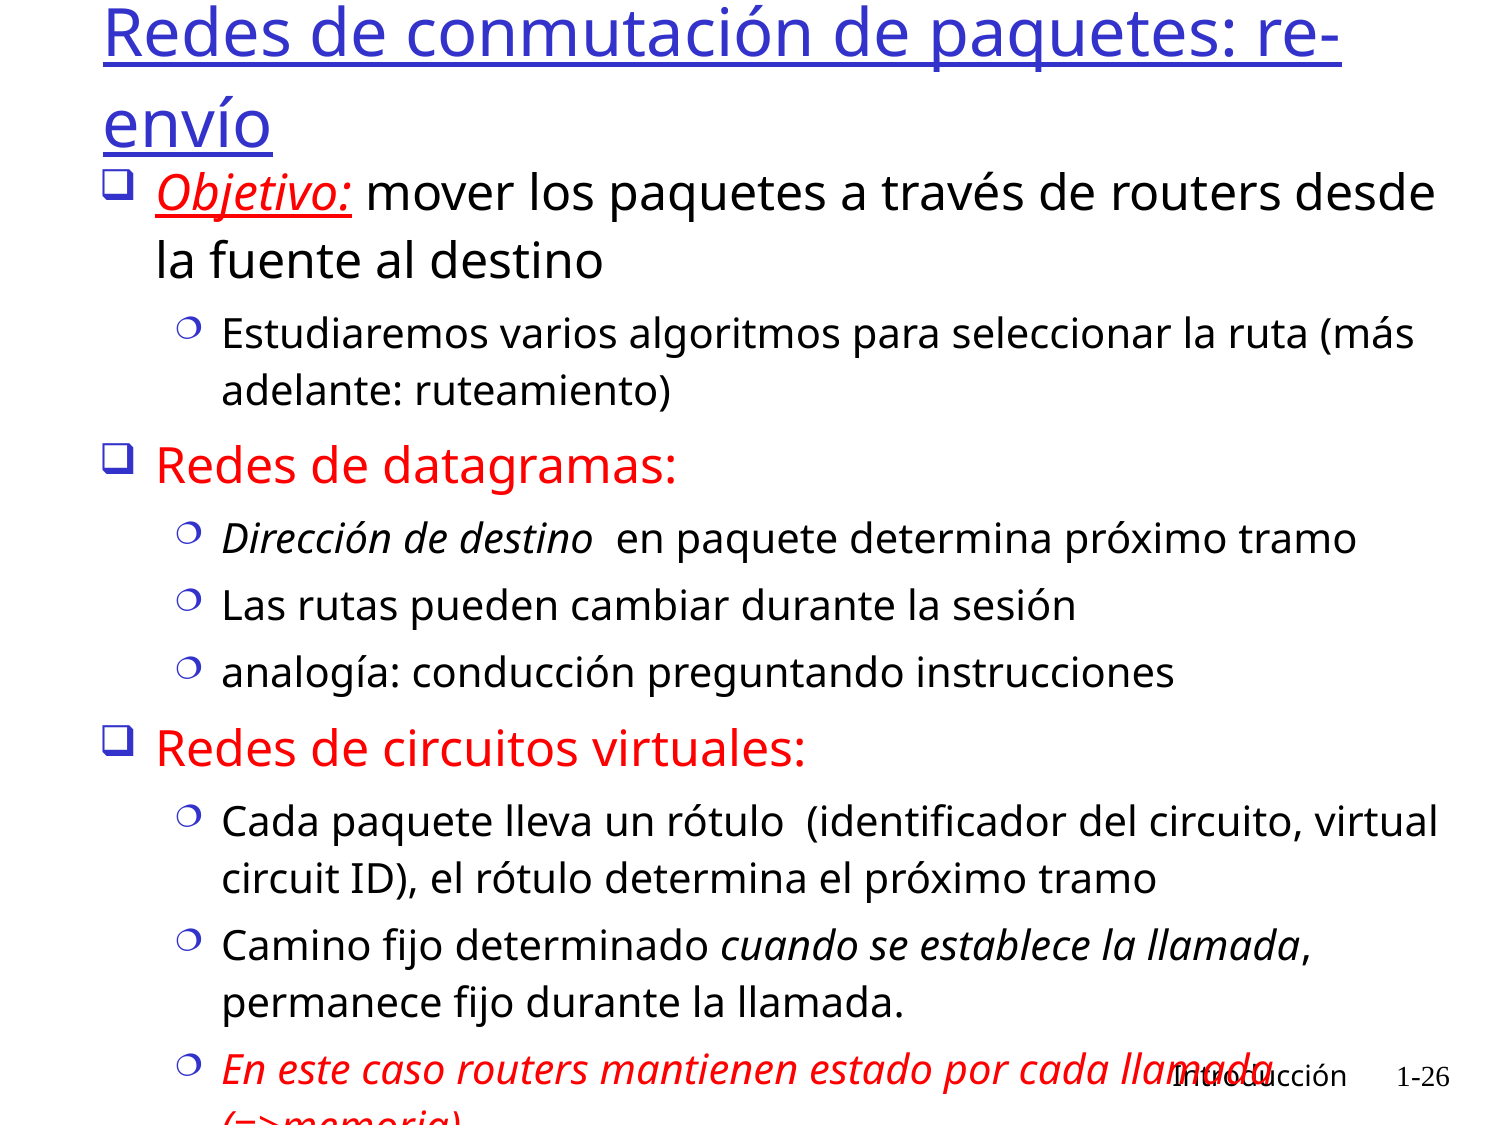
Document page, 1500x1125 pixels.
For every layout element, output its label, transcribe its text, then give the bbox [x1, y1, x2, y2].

text_box 1-<number> [1362, 1050, 1466, 1125]
text_box Introducción [887, 1050, 1362, 1125]
list Objetivo: mover los paquetes a través de routers desde la fuente al destino Estudiaremos varios algoritmos para seleccionar la ruta (más adelante: ruteamiento) Redes de datagramas: Dirección de destino en paquete determina próximo tramo Las rutas pueden cambiar durante la sesión analogía: conducción preguntando instrucciones Redes de circuitos virtuales: Cada paquete lleva un rótulo (identificador del circuito, virtual circuit ID), el rótulo determina el próximo tramo Camino fijo determinado cuando se establece la llamada, permanece fijo durante la llamada. En este caso routers mantienen estado por cada llamada (=>memoria) [84, 148, 1484, 1028]
title Redes de conmutación de paquetes: re-envío [87, 0, 1500, 162]
